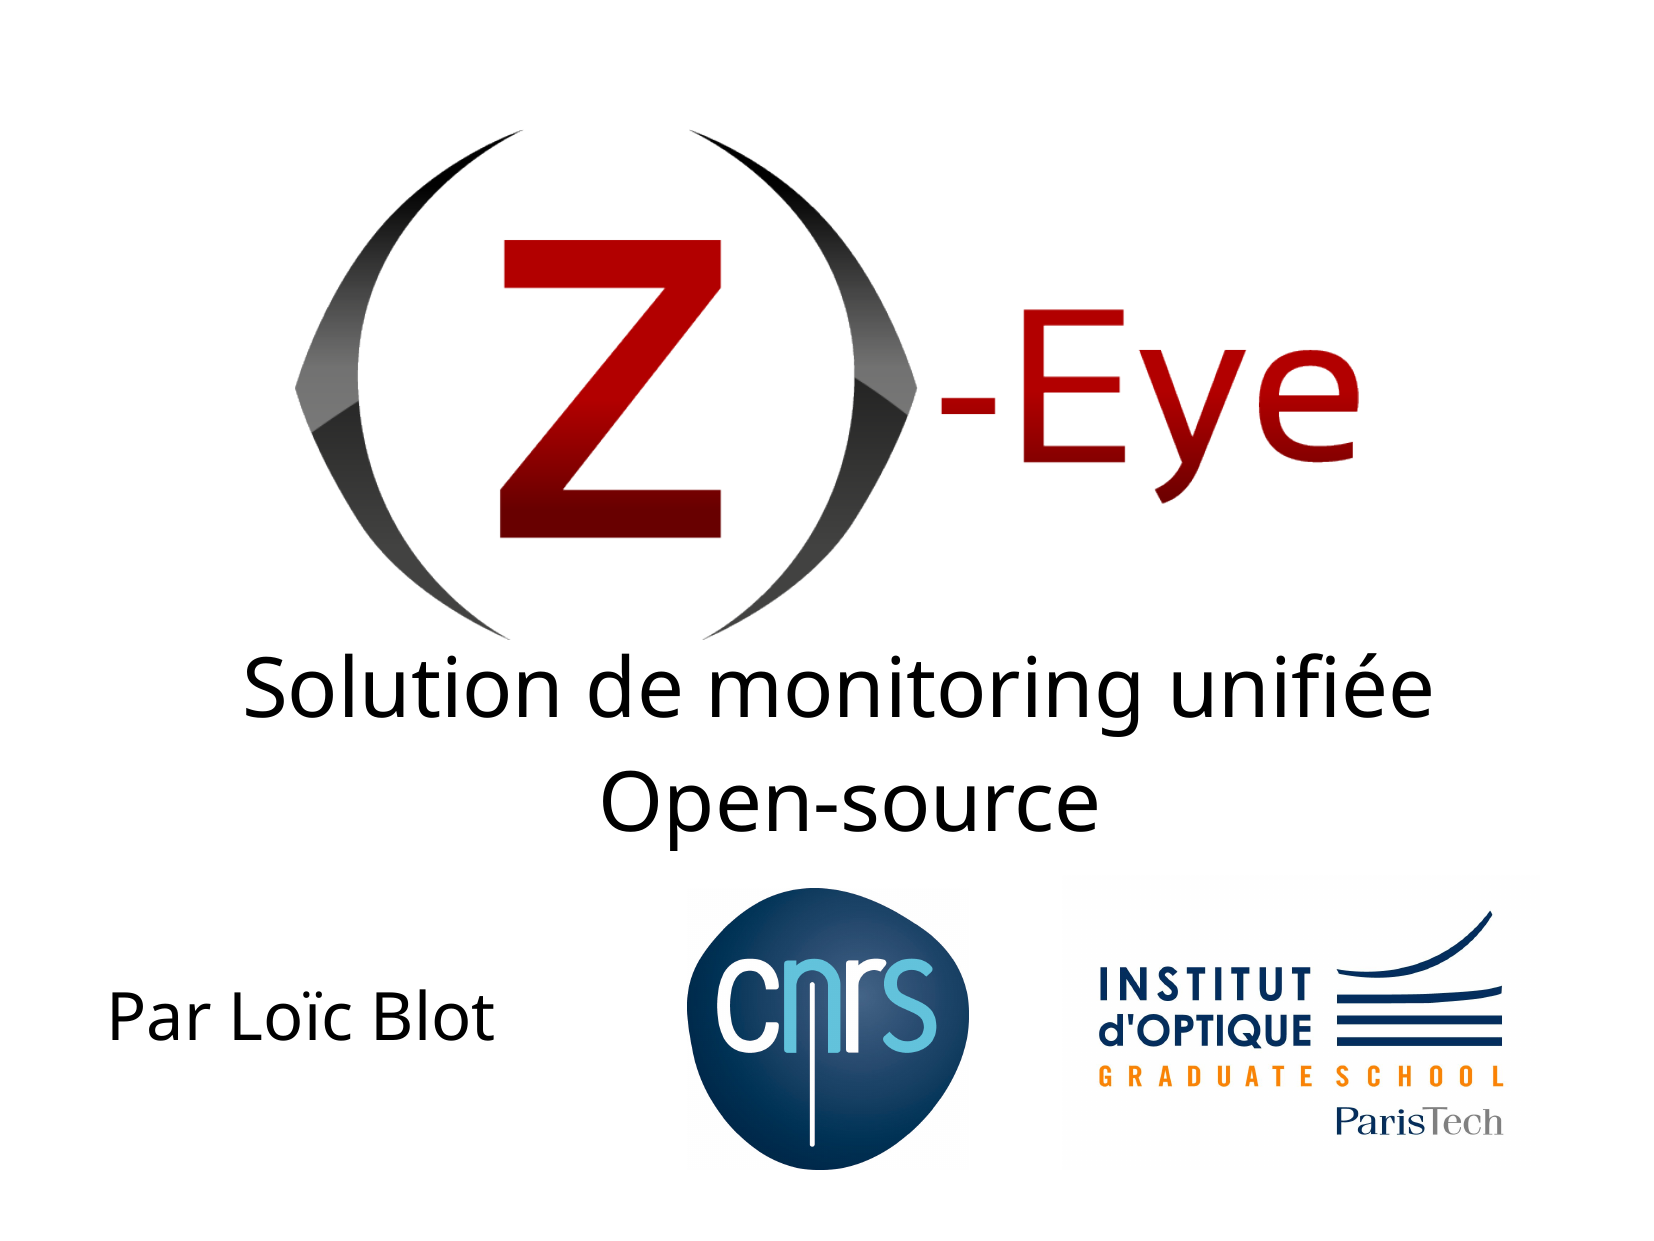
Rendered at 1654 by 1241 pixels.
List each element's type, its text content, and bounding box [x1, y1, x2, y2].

picture [295, 129, 1359, 640]
picture [1062, 875, 1540, 1170]
picture [687, 888, 969, 1170]
subtitle Solution de monitoring unifiée Open-source Par Loïc Blot [106, 271, 1595, 1123]
